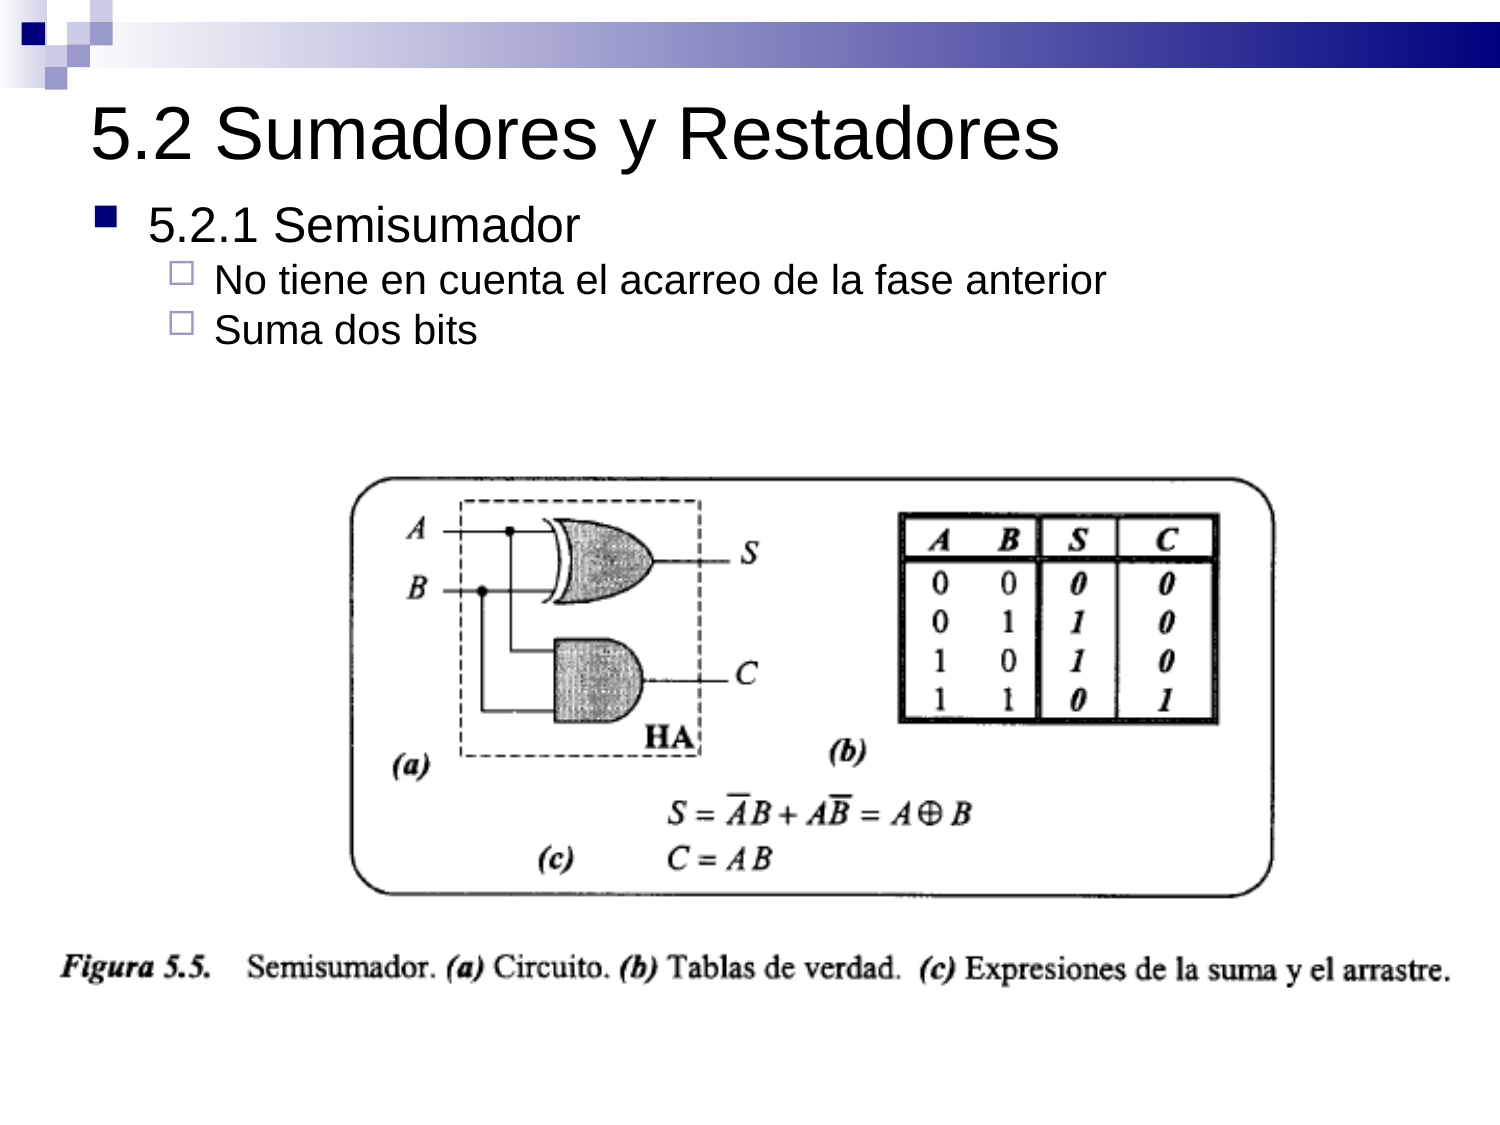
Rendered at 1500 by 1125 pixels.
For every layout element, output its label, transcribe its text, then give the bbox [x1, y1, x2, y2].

title 5.2 Sumadores y Restadores [75, 75, 1426, 185]
picture [29, 444, 1471, 1015]
list 5.2.1 Semisumador No tiene en cuenta el acarreo de la fase anterior Suma dos bits [76, 196, 1427, 362]
